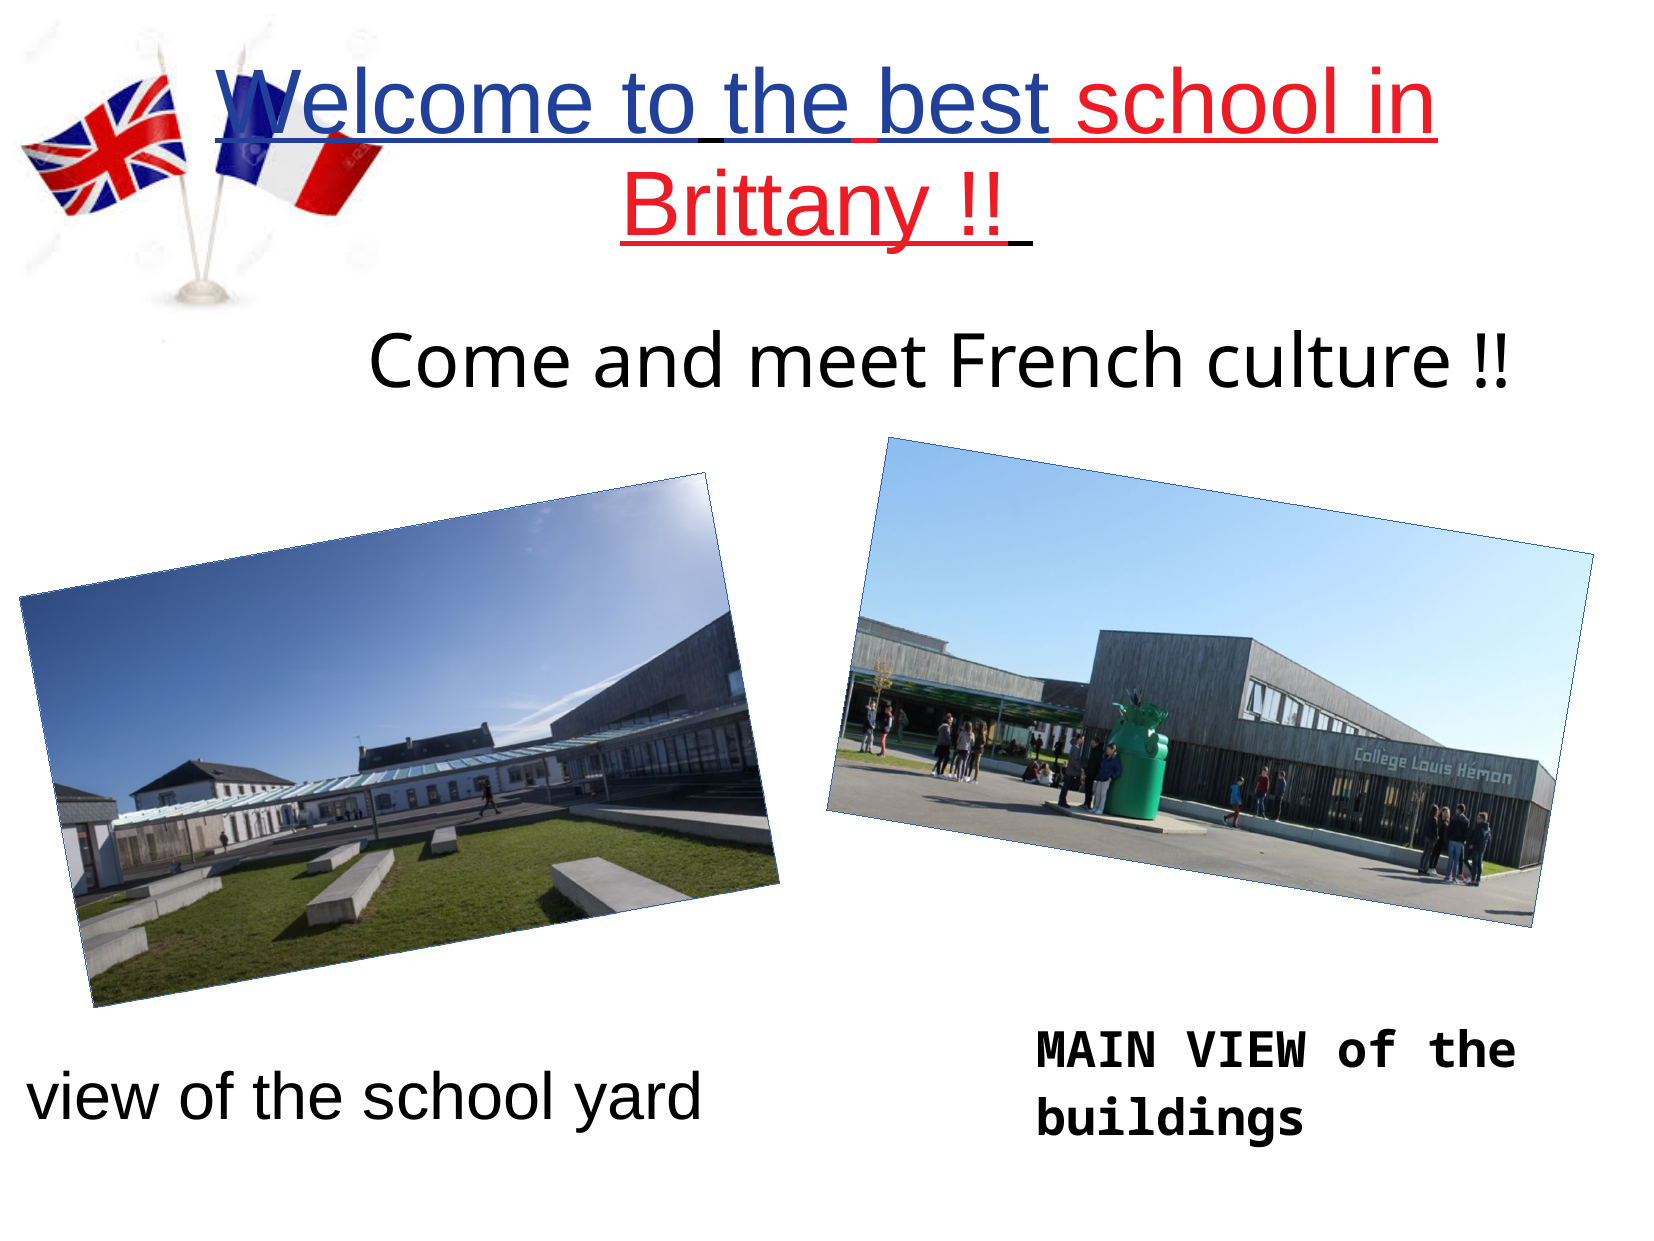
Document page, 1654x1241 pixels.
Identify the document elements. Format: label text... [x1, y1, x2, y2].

text_box MAIN VIEW of the buildings [1022, 1006, 1548, 1133]
text_box view of the school yard [11, 1052, 1252, 1241]
title Welcome to the best school in Brittany !! [82, 49, 1571, 257]
picture [19, 472, 780, 1008]
text_box Come and meet French culture !! [0, 300, 1654, 567]
picture [826, 437, 1594, 928]
picture [14, 14, 390, 300]
